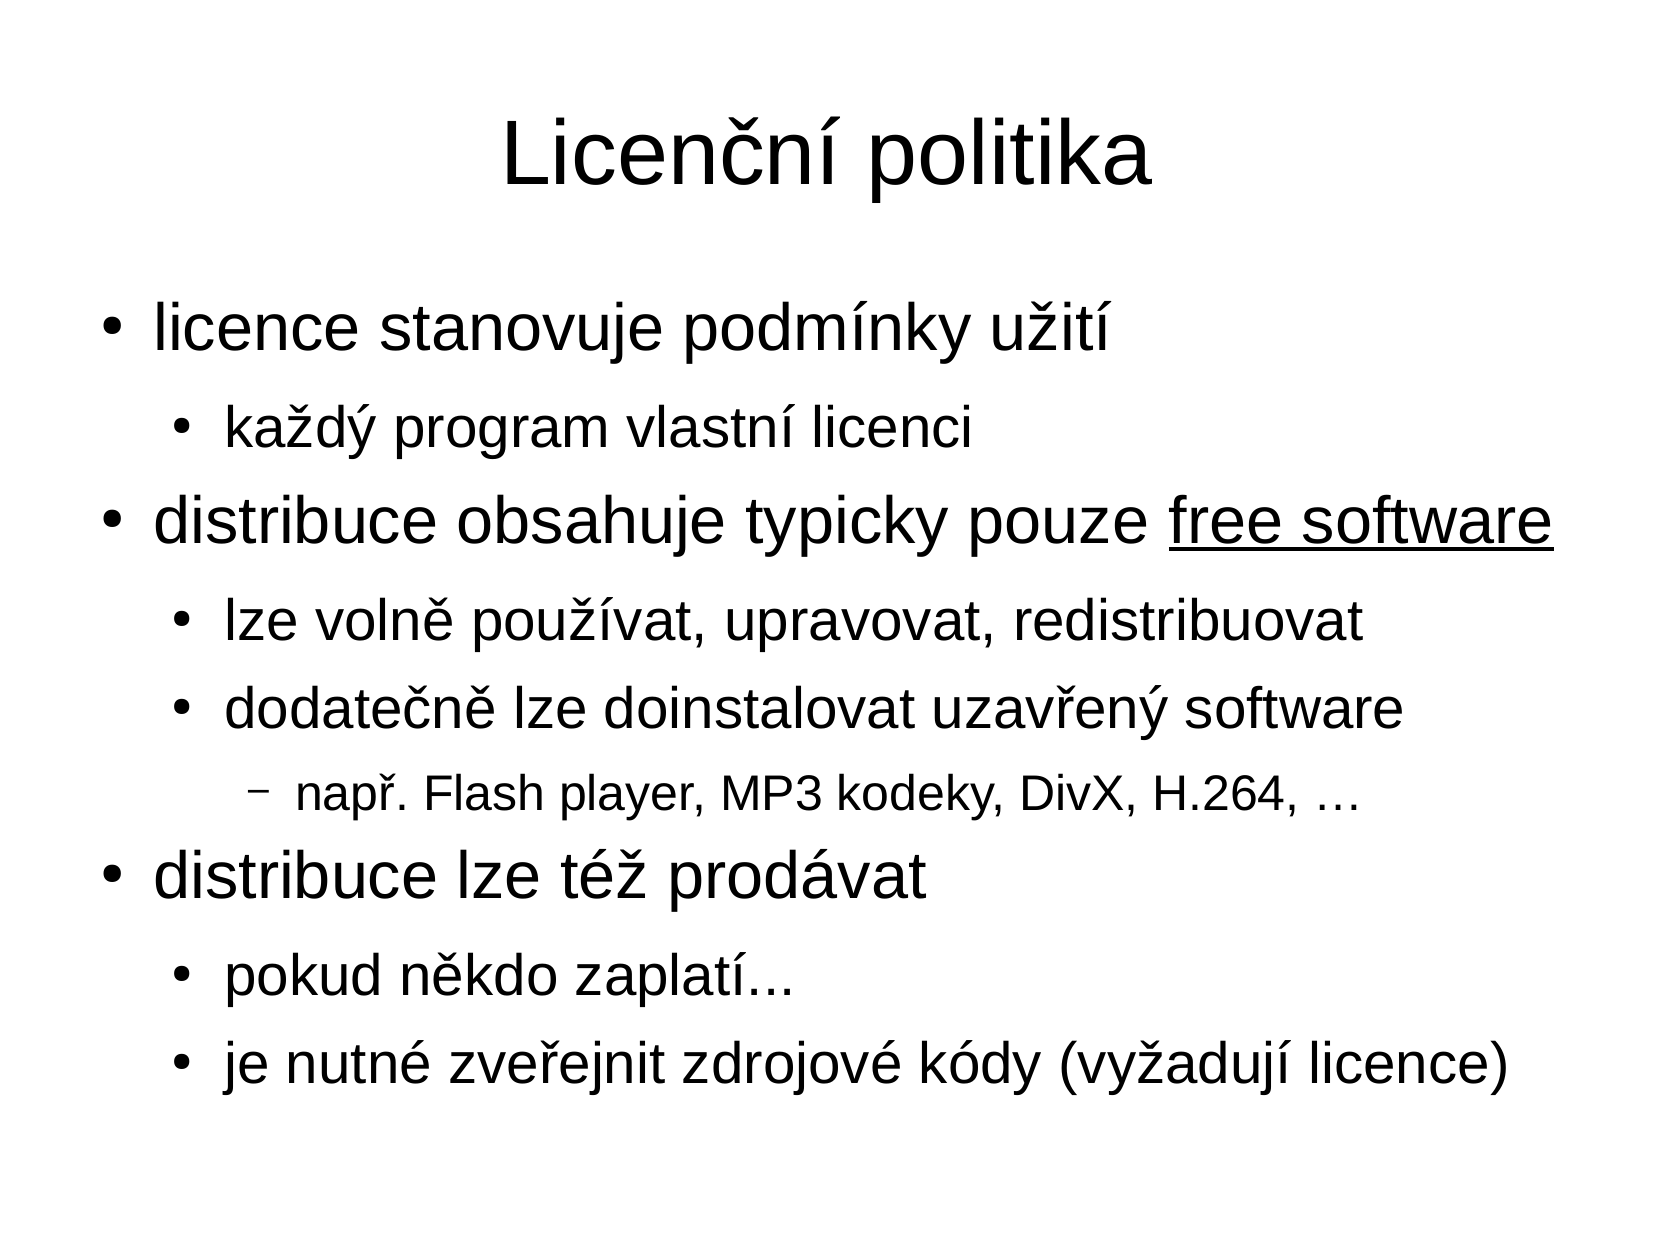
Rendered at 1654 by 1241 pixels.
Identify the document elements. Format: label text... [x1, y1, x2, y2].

title Licenční politika [82, 56, 1571, 250]
list licence stanovuje podmínky užití každý program vlastní licenci distribuce obsahuje typicky pouze free software lze volně používat, upravovat, redistribuovat dodatečně lze doinstalovat uzavřený software např. Flash player, MP3 kodeky, DivX, H.264, … distribuce lze též prodávat pokud někdo zaplatí... je nutné zveřejnit zdrojové kódy (vyžadují licence) [82, 290, 1571, 1097]
